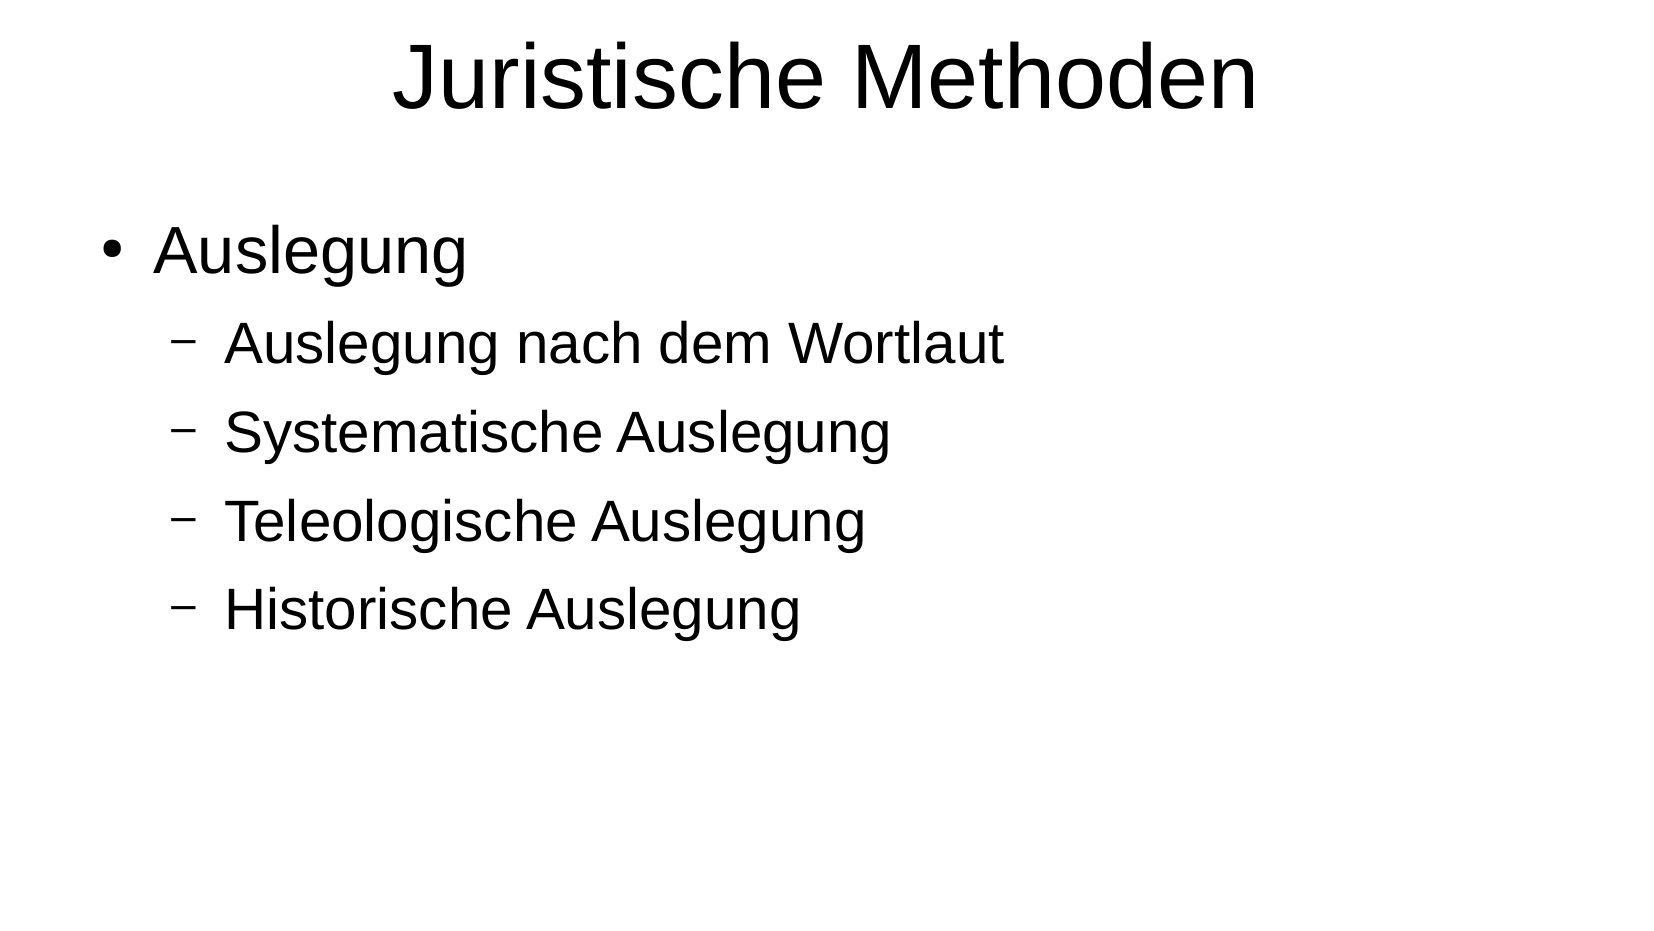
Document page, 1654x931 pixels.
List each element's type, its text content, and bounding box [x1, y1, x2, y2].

title Juristische Methoden [82, 23, 1571, 130]
list Auslegung Auslegung nach dem Wortlaut Systematische Auslegung Teleologische Auslegung Historische Auslegung [82, 212, 1571, 840]
